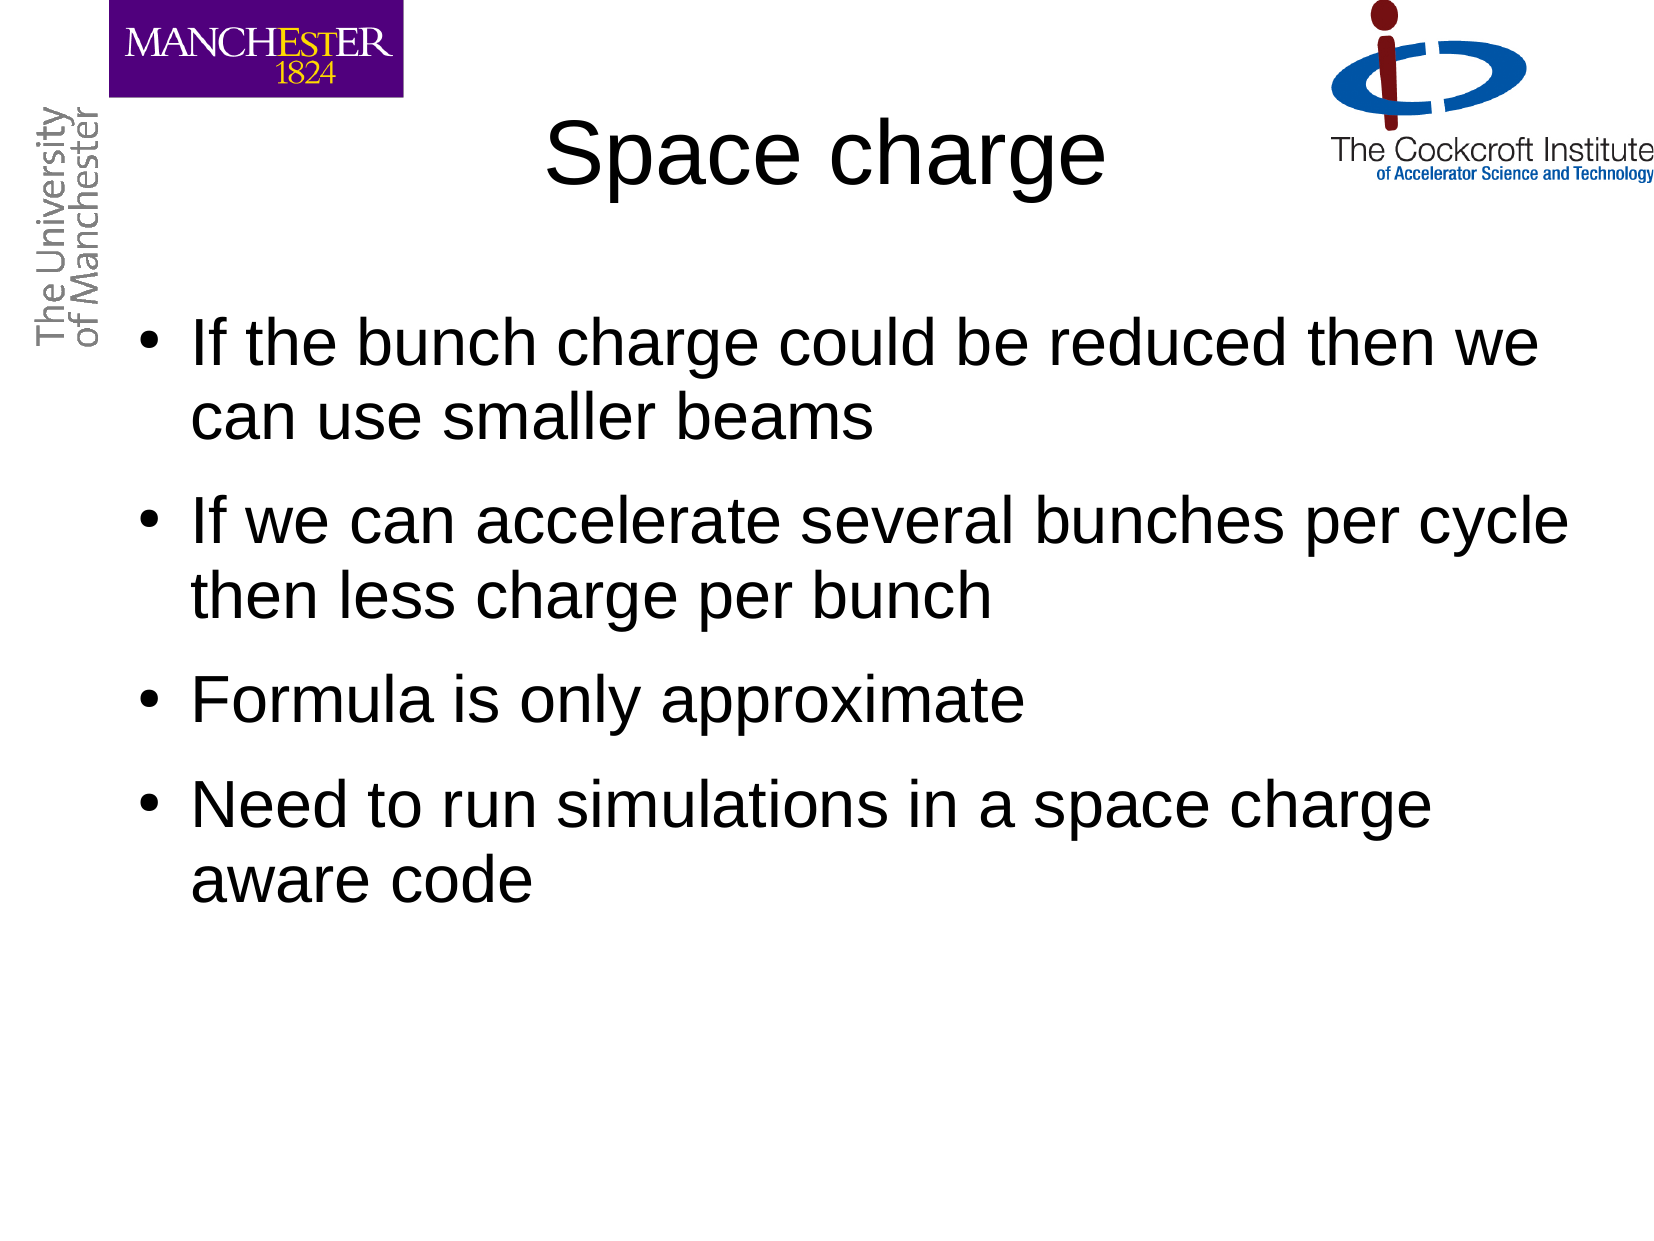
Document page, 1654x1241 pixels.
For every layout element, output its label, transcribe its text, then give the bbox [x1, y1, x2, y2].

title Space charge [82, 49, 1571, 257]
picture [0, 0, 404, 347]
list If the bunch charge could be reduced then we can use smaller beams If we can accelerate several bunches per cycle then less charge per bunch Formula is only approximate Need to run simulations in a space charge aware code [119, 304, 1608, 1123]
picture [1331, 0, 1654, 183]
